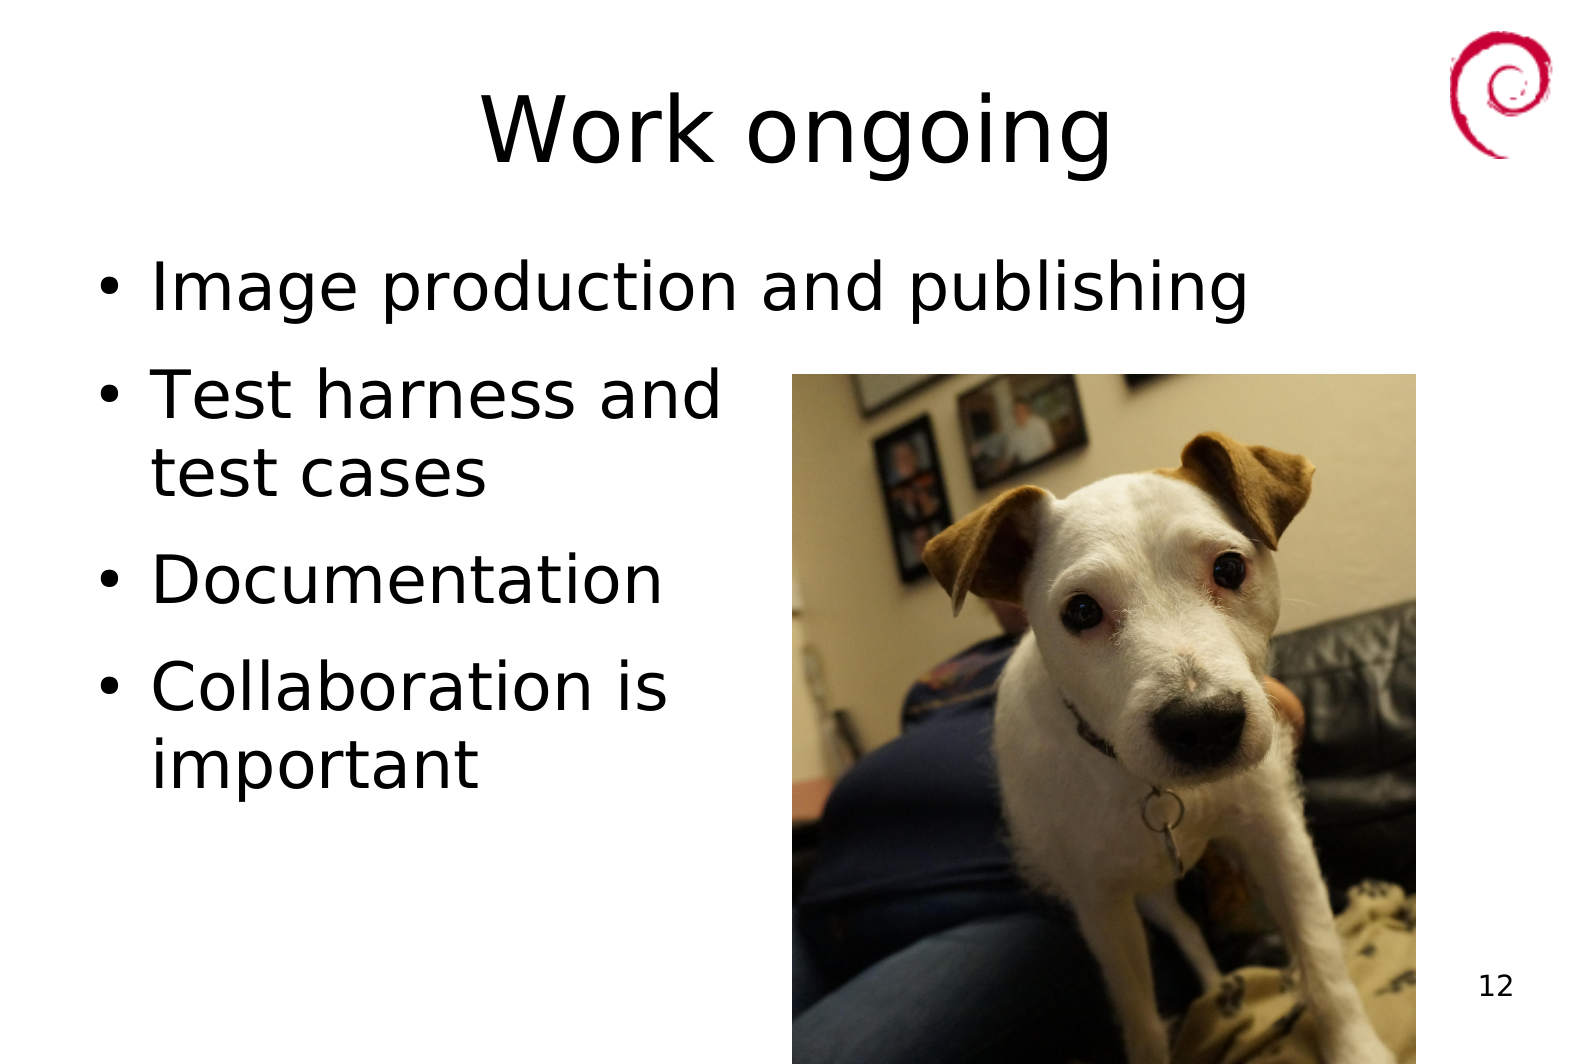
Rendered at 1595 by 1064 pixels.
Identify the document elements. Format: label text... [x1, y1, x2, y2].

list Image production and publishing Test harness and test cases Documentation Collaboration is important [79, 248, 1515, 951]
picture [1450, 31, 1555, 159]
title Work ongoing [79, 42, 1515, 220]
picture [792, 374, 1416, 1064]
